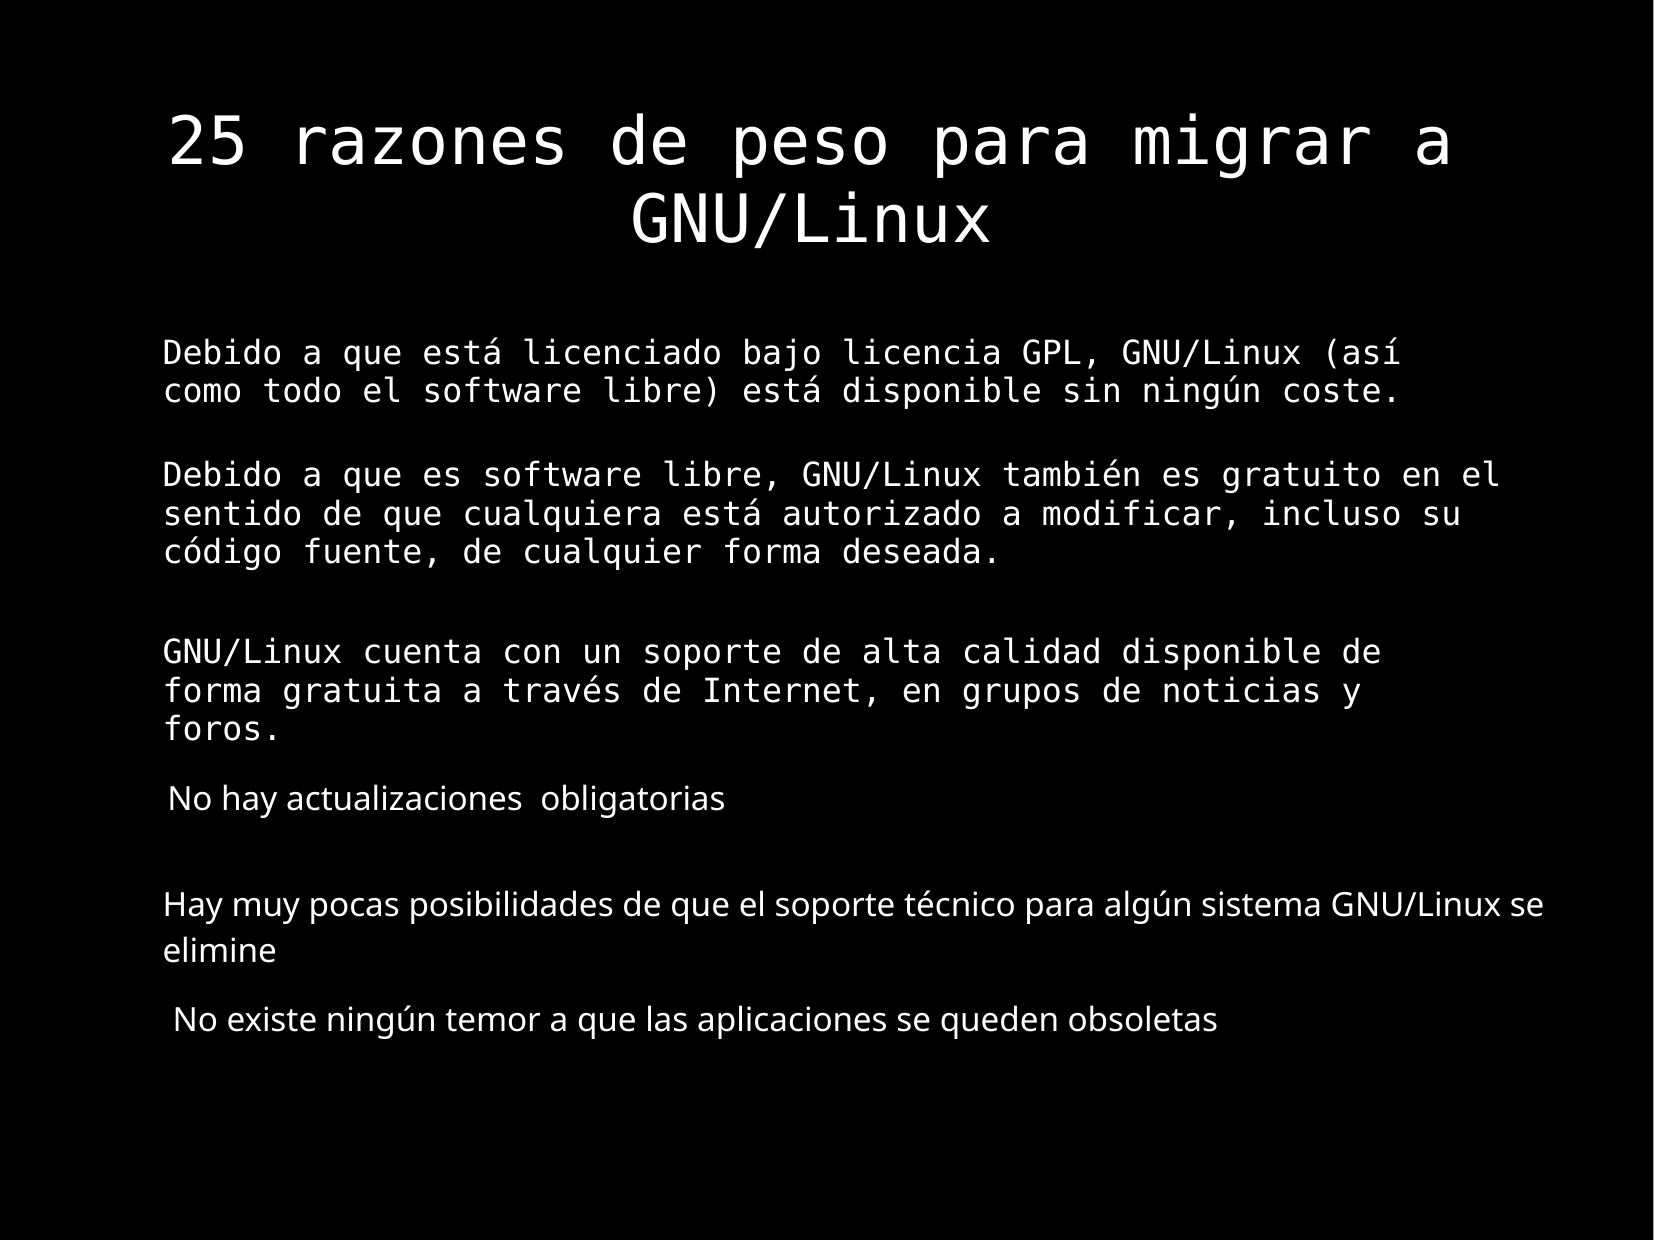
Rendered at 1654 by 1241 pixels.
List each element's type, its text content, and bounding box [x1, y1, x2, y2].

text_box No existe ningún temor a que las aplicaciones se queden obsoletas [157, 988, 1329, 1046]
text_box Hay muy pocas posibilidades de que el soporte técnico para algún sistema GNU/Linux se elimine [147, 874, 1604, 966]
text_box GNU/Linux cuenta con un soporte de alta calidad disponible de forma gratuita a través de Internet, en grupos de noticias y foros. [147, 625, 1506, 756]
text_box Debido a que está licenciado bajo licencia GPL, GNU/Linux (así como todo el software libre) está disponible sin ningún coste. [147, 326, 1418, 426]
text_box 25 razones de peso para migrar a GNU/Linux [118, 95, 1506, 266]
text_box Debido a que es software libre, GNU/Linux también es gratuito en el sentido de que cualquiera está autorizado a modificar, incluso su código fuente, de cualquier forma deseada. [147, 448, 1536, 580]
text_box No hay actualizaciones obligatorias [152, 767, 768, 860]
